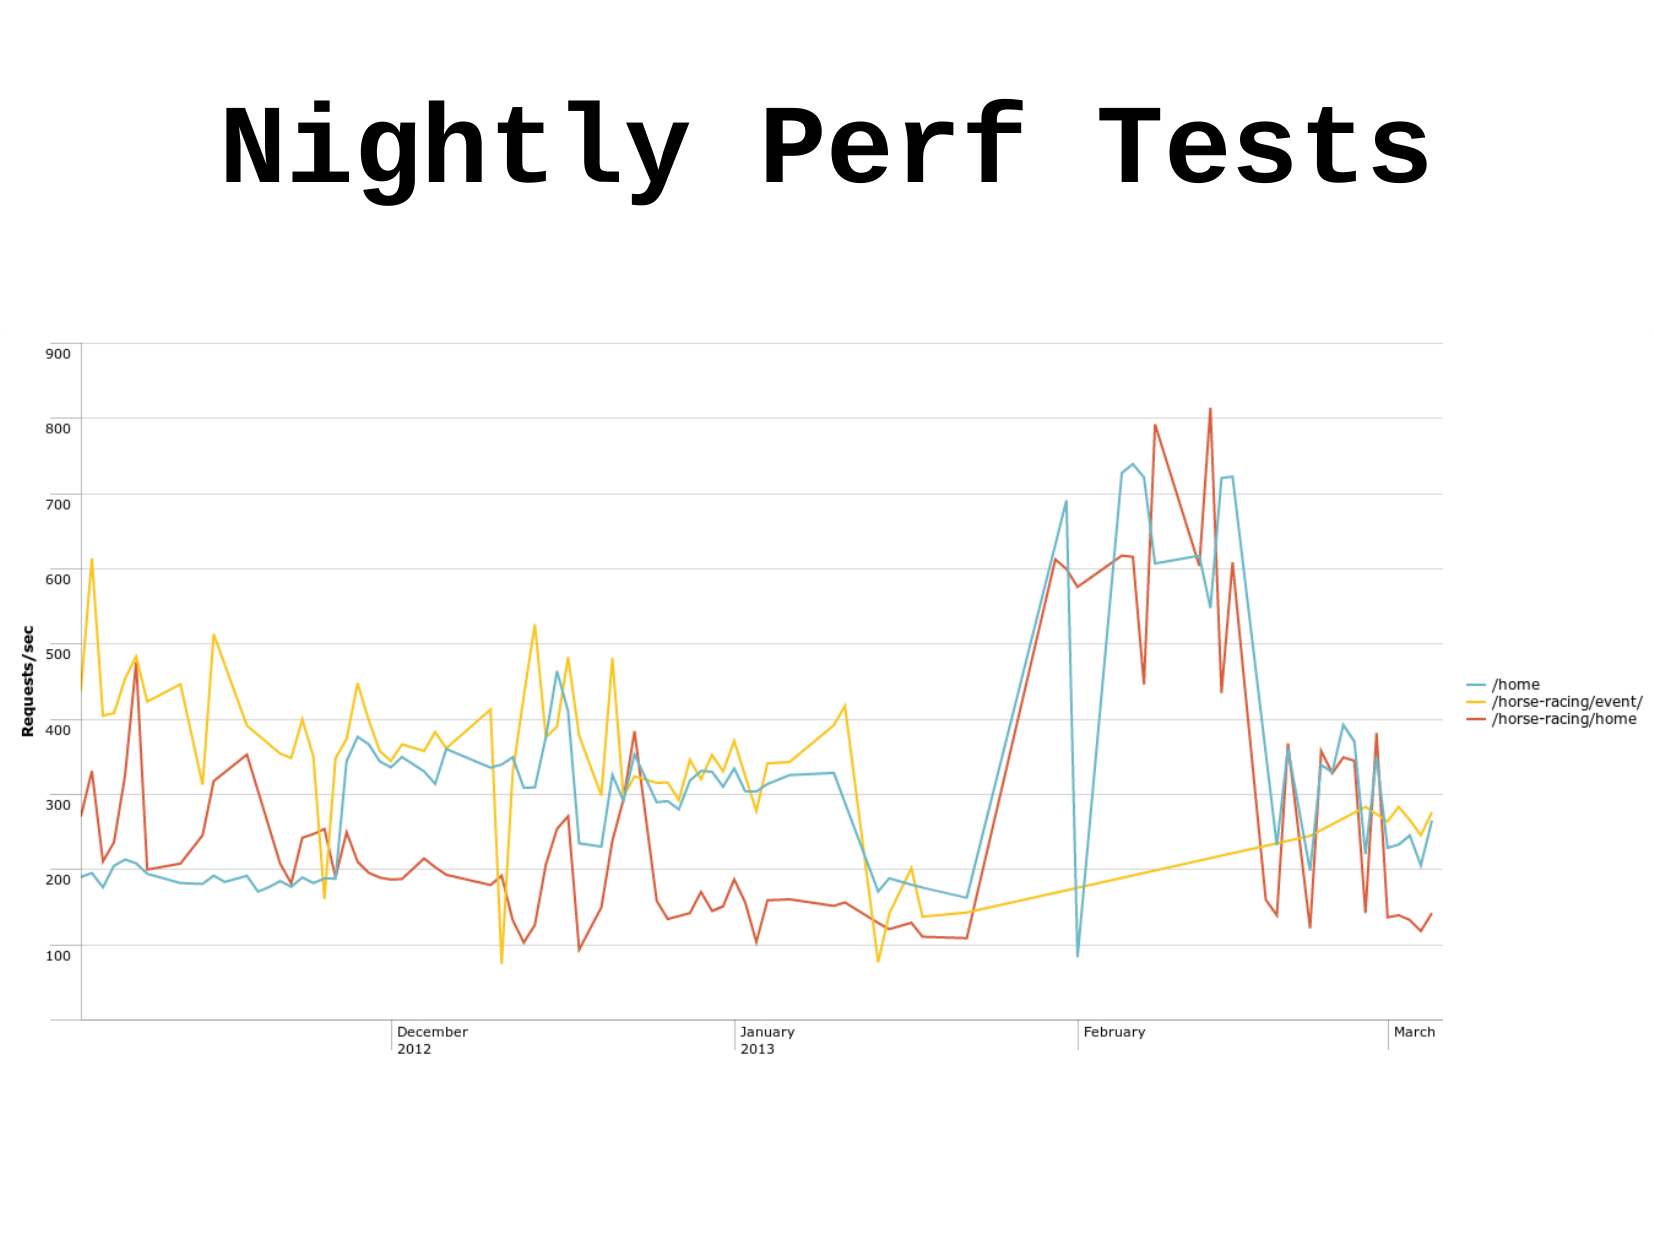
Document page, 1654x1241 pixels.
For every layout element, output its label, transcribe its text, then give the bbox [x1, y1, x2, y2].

title Nightly Perf Tests [82, 49, 1571, 257]
picture [0, 322, 1654, 1087]
